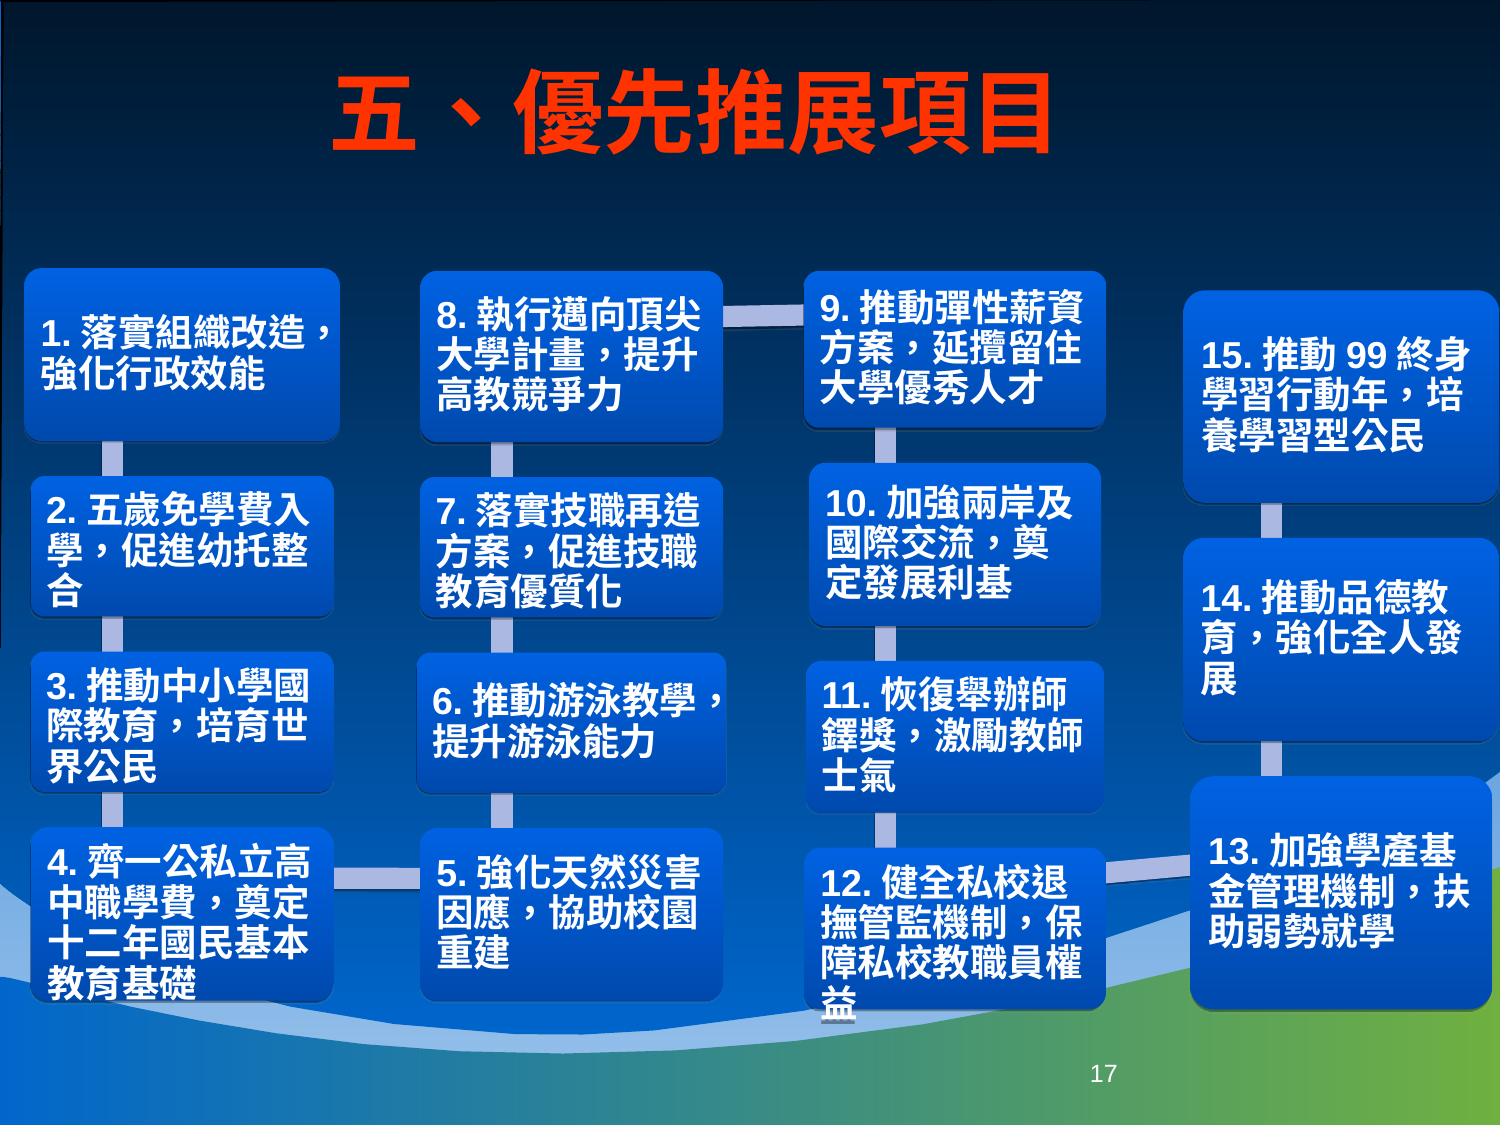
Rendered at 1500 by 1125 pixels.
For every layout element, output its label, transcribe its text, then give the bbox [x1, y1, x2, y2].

text_box 1.落實組織改造，強化行政效能 [24, 268, 340, 442]
text_box [491, 618, 513, 652]
text_box [491, 443, 513, 477]
text_box 3.推動中小學國際教育，培育世界公民 [30, 651, 334, 792]
text_box [491, 793, 513, 828]
text_box 4.齊一公私立高中職學費，奠定十二年國民基本教育基礎 [30, 827, 334, 1001]
text_box 7.落實技職再造方案，促進技職教育優質化 [420, 477, 724, 618]
text_box [1261, 742, 1282, 776]
text_box 5.強化天然災害因應，協助校園重建 [420, 828, 724, 1001]
text_box 14.推動品德教育，強化全人發展 [1183, 537, 1499, 742]
text_box 15.推動99終身學習行動年，培養學習型公民 [1183, 290, 1500, 503]
text_box [875, 813, 896, 847]
text_box [875, 428, 896, 462]
text_box [102, 442, 123, 476]
text_box 13.加強學產基金管理機制，扶助弱勢就學 [1190, 776, 1493, 1010]
text_box 五、優先推展項目 [58, 46, 1334, 173]
text_box 11.恢復舉辦師鐸獎，激勵教師士氣 [806, 660, 1105, 813]
text_box 17 [1074, 1042, 1426, 1103]
text_box 2.五歲免學費入學，促進幼托整合 [30, 476, 334, 617]
text_box [1261, 503, 1282, 537]
text_box [724, 304, 803, 328]
text_box 8.執行邁向頂尖大學計畫，提升高教競爭力 [420, 270, 724, 443]
text_box [875, 626, 896, 660]
text_box [1106, 854, 1190, 884]
text_box 9.推動彈性薪資方案，延攬留住大學優秀人才 [803, 270, 1107, 428]
text_box 10.加強兩岸及國際交流，奠定發展利基 [809, 462, 1102, 626]
text_box 12.健全私校退撫管監機制，保障私校教職員權益 [804, 847, 1106, 1010]
text_box 6.推動游泳教學，提升游泳能力 [416, 652, 727, 793]
text_box [102, 617, 123, 651]
text_box [102, 792, 123, 827]
text_box [334, 867, 420, 889]
